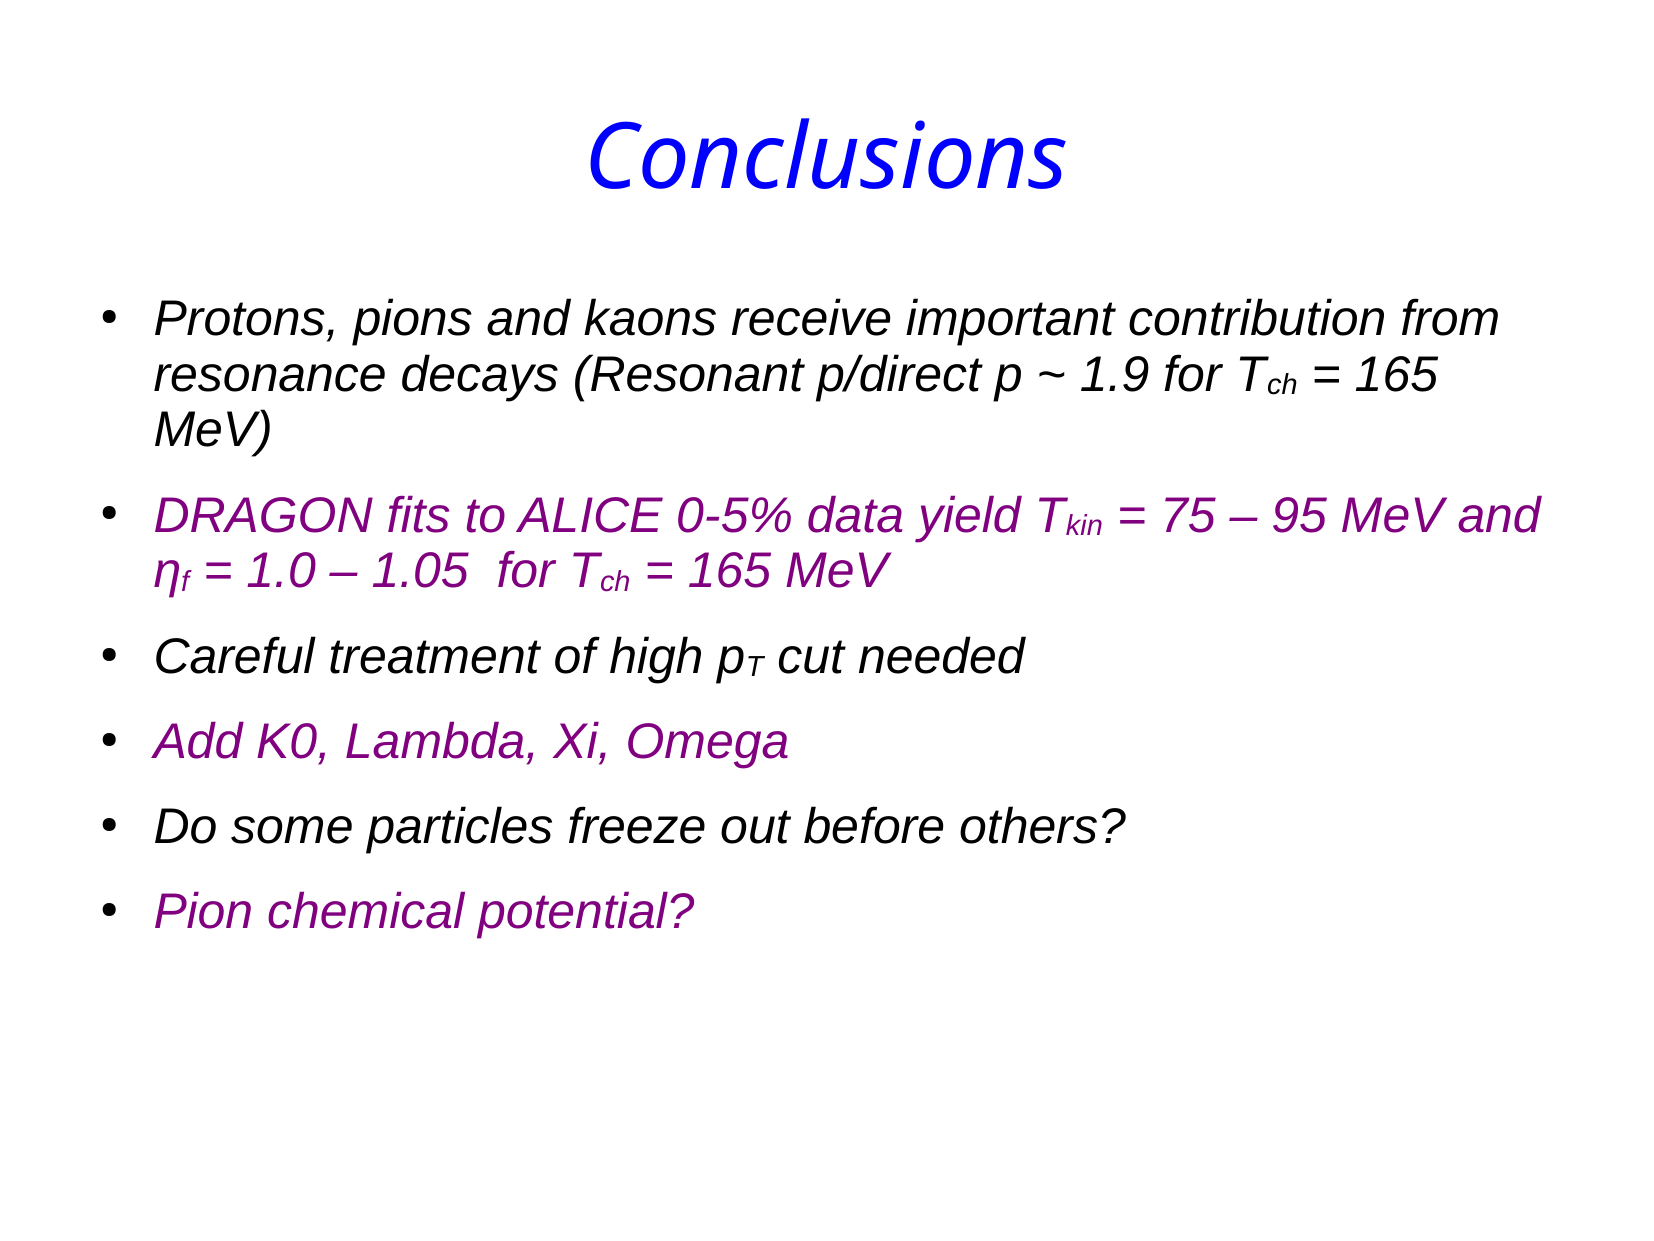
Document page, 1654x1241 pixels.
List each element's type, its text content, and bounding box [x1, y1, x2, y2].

list Protons, pions and kaons receive important contribution from resonance decays (Resonant p/direct p ~ 1.9 for Tch = 165 MeV) DRAGON fits to ALICE 0-5% data yield Tkin = 75 – 95 MeV and ηf = 1.0 – 1.05 for Tch = 165 MeV Careful treatment of high pT cut needed Add K0, Lambda, Xi, Omega Do some particles freeze out before others? Pion chemical potential? [82, 290, 1571, 1010]
title Conclusions [82, 49, 1571, 257]
